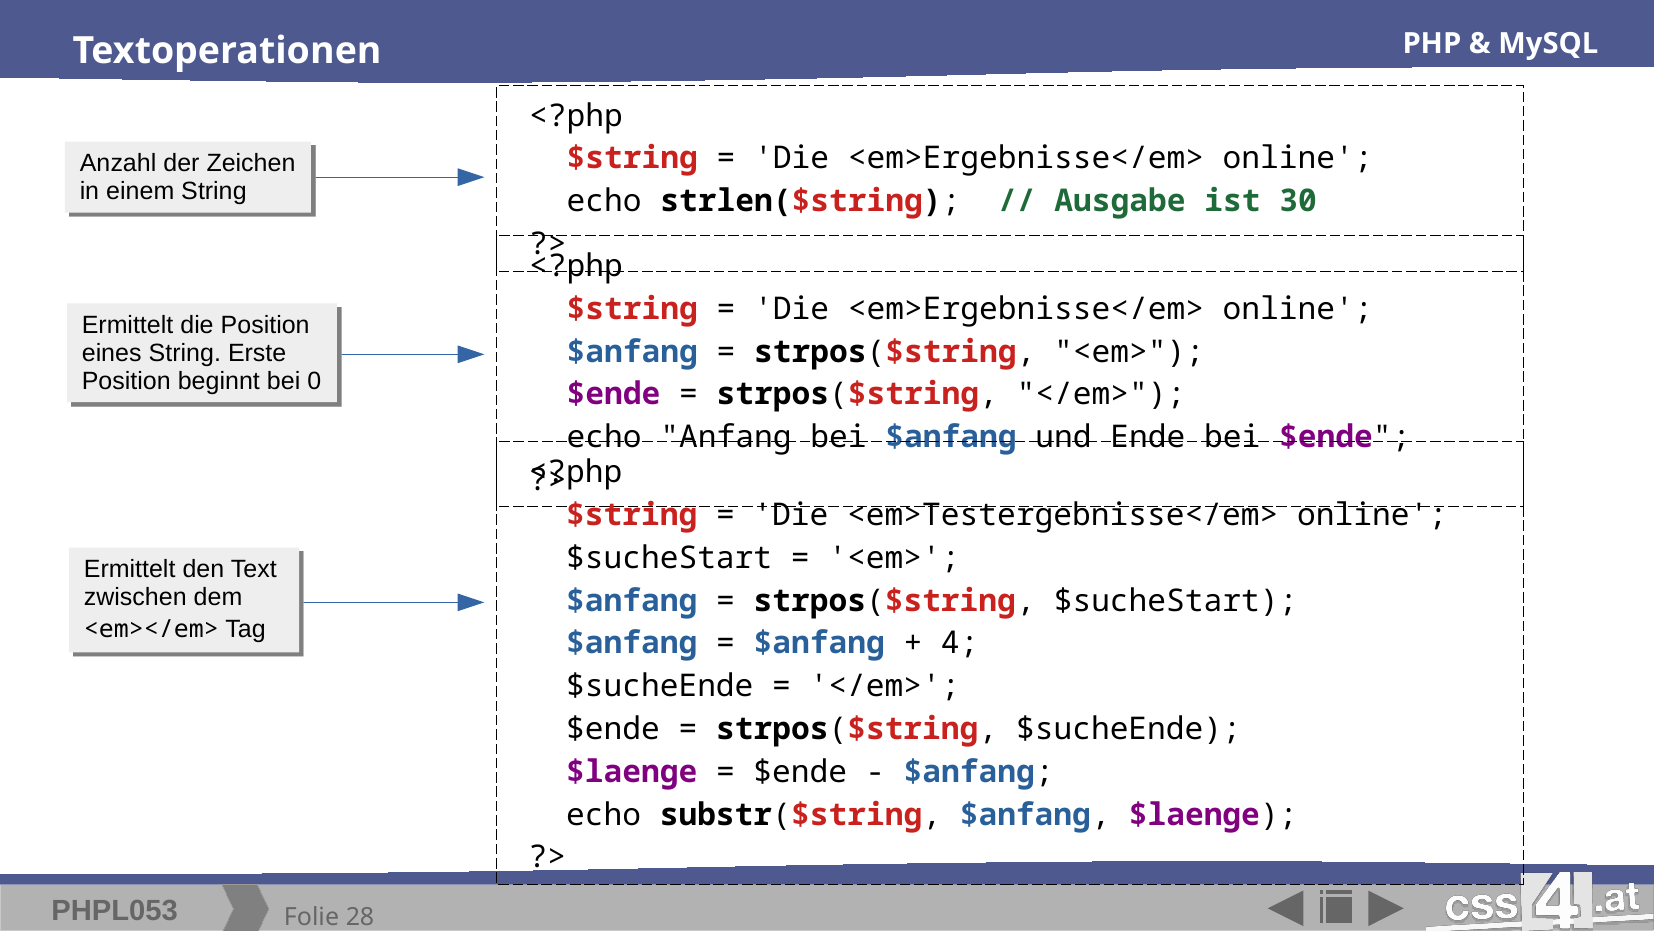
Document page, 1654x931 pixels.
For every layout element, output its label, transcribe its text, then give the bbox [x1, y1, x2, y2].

text_box PHP & MySQL [1387, 15, 1619, 60]
text_box Folie <Foliennummer> [269, 891, 542, 931]
text_box <?php $string = 'Die <em>Testergebnisse</em> online'; $sucheStart = '<em>'; $anfang = strpos($string, $sucheStart); $anfang = $anfang + 4; $sucheEnde = '</em>'; $ende = strpos($string, $sucheEnde); $laenge = $ende - $anfang; echo substr($string, $anfang, $laenge); ?> [496, 499, 1524, 827]
text_box [1524, 864, 1654, 872]
text_box [0, 0, 1654, 83]
text_box Textoperationen [57, 16, 469, 69]
text_box Ermittelt die Position eines String. Erste Position beginnt bei 0 [67, 303, 337, 403]
text_box Ermittelt den Text zwischen dem <em></em> Tag [69, 547, 300, 647]
text_box PHPL053 [36, 886, 209, 931]
picture [1426, 872, 1654, 931]
text_box [0, 861, 1523, 931]
text_box Anzahl der Zeichen in einem String [64, 141, 311, 213]
text_box <?php $string = 'Die <em>Ergebnisse</em> online'; $anfang = strpos($string, "<em>"); $ende = strpos($string, "</em>"); echo "Anfang bei $anfang und Ende bei $ende"; ?> [496, 270, 1524, 473]
text_box <?php $string = 'Die <em>Ergebnisse</em> online'; echo strlen($string); // Ausgabe ist 30 ?> [496, 108, 1524, 249]
